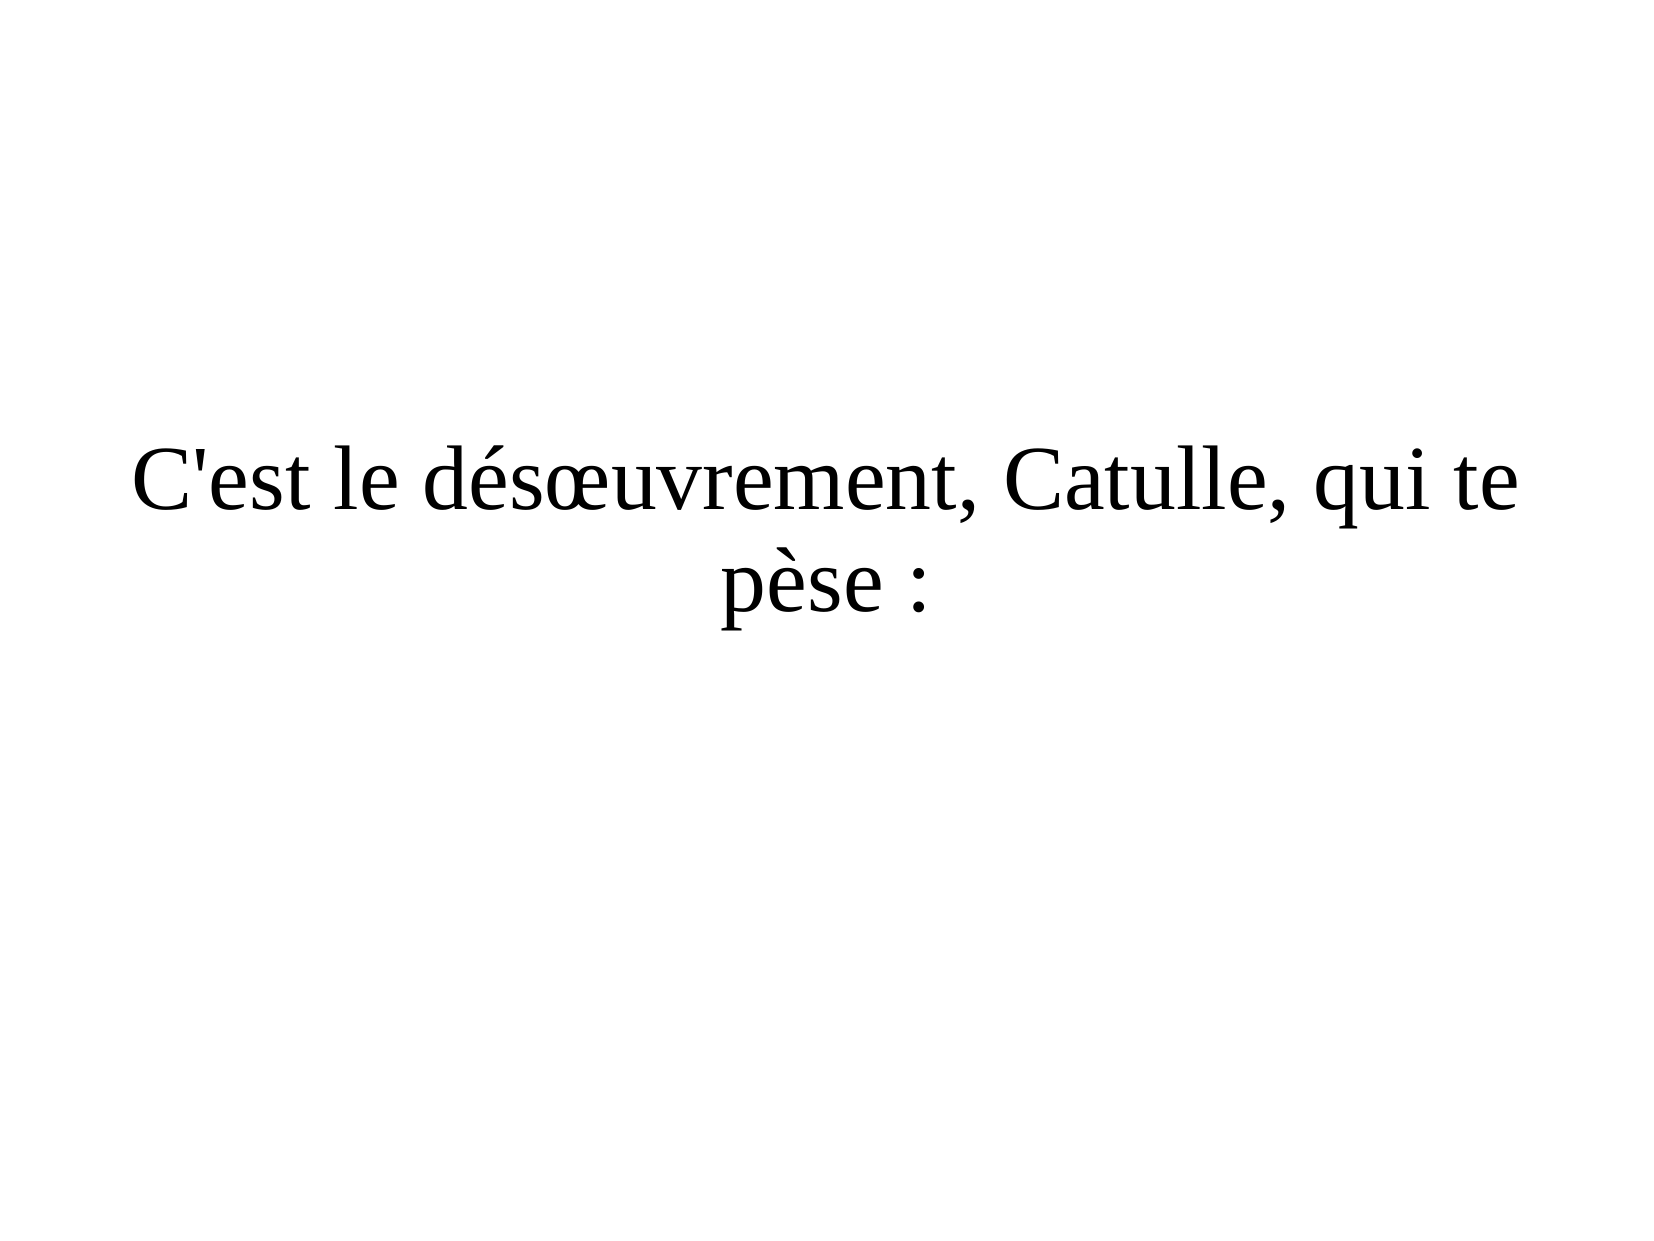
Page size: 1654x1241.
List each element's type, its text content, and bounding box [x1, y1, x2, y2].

subtitle C'est le désœuvrement, Catulle, qui te pèse : [82, 49, 1571, 1010]
